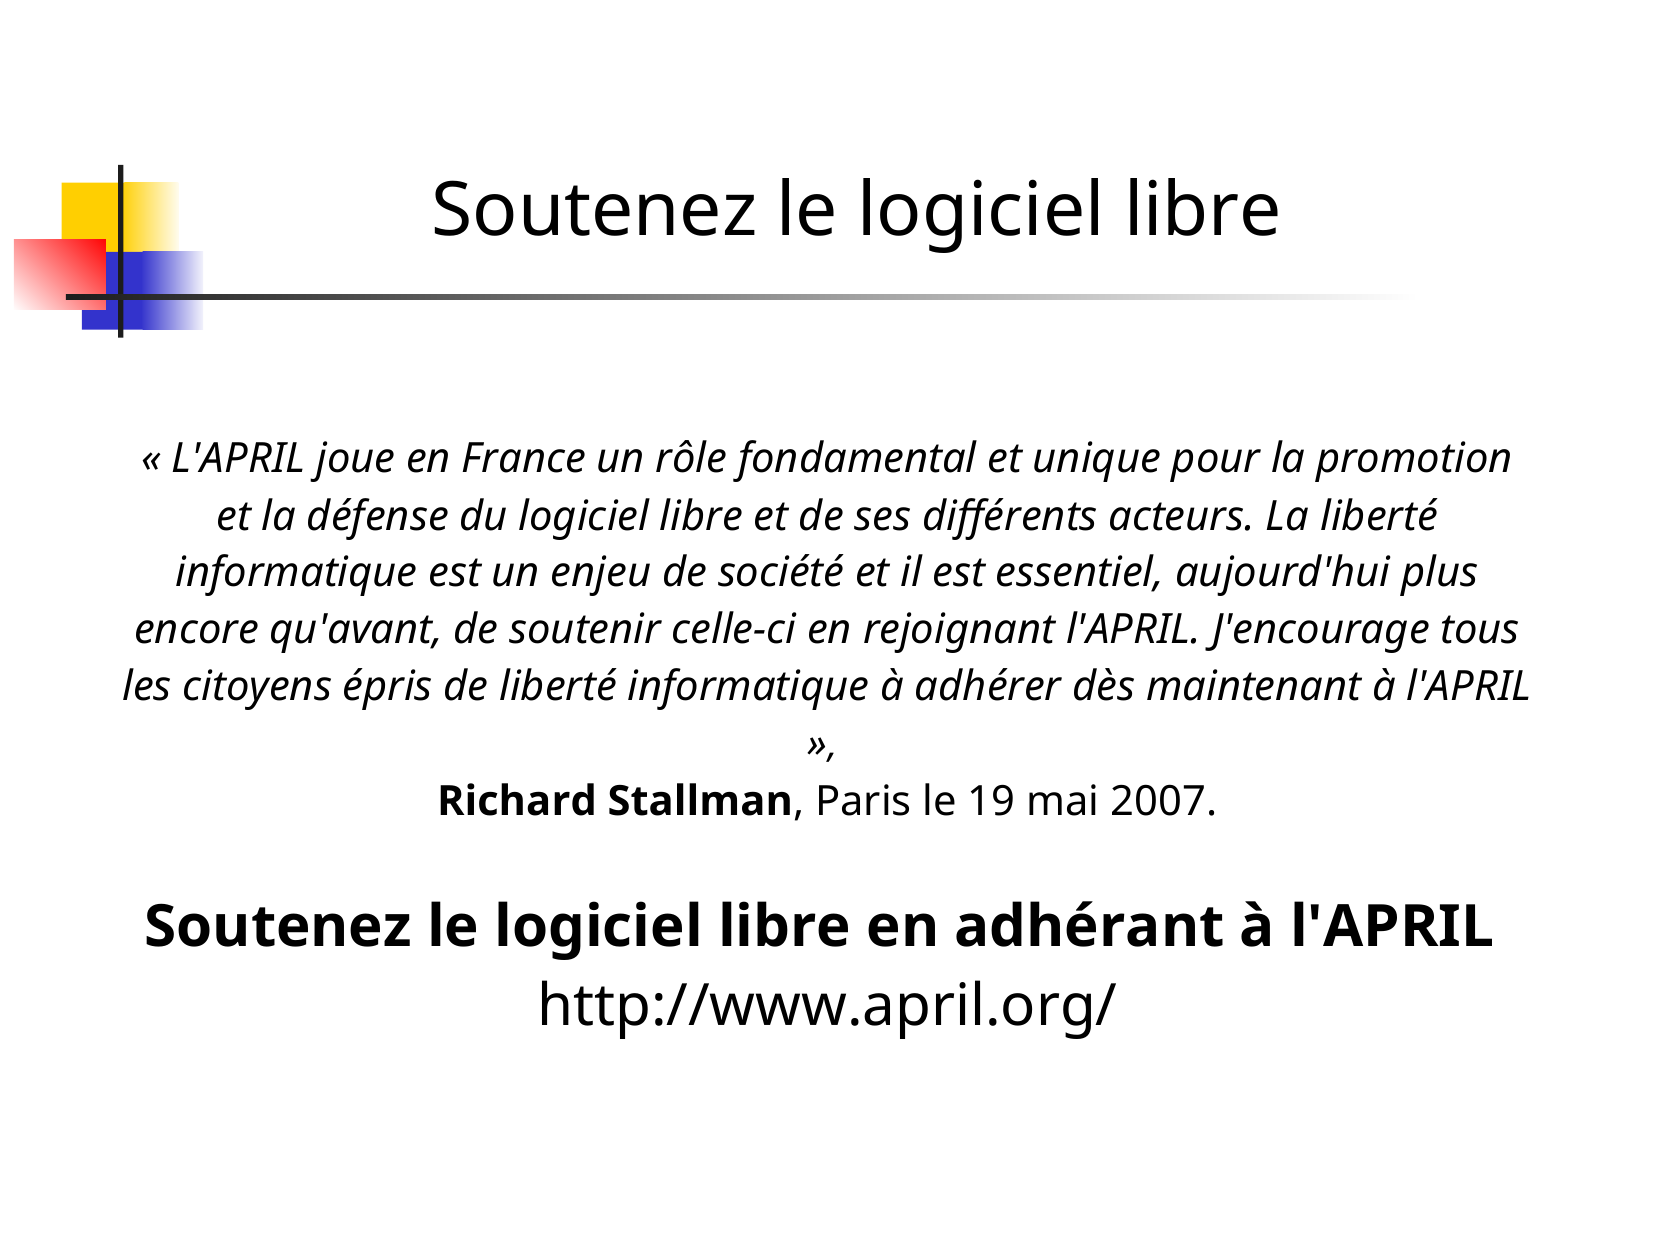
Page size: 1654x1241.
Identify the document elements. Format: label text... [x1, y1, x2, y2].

subtitle « L'APRIL joue en France un rôle fondamental et unique pour la promotion et la défense du logiciel libre et de ses différents acteurs. La liberté informatique est un enjeu de société et il est essentiel, aujourd'hui plus encore qu'avant, de soutenir celle-ci en rejoignant l'APRIL. J'encourage tous les citoyens épris de liberté informatique à adhérer dès maintenant à l'APRIL », Richard Stallman, Paris le 19 mai 2007. Soutenez le logiciel libre en adhérant à l'APRIL http://www.april.org/ [121, 344, 1534, 1127]
title Soutenez le logiciel libre [121, 102, 1534, 311]
